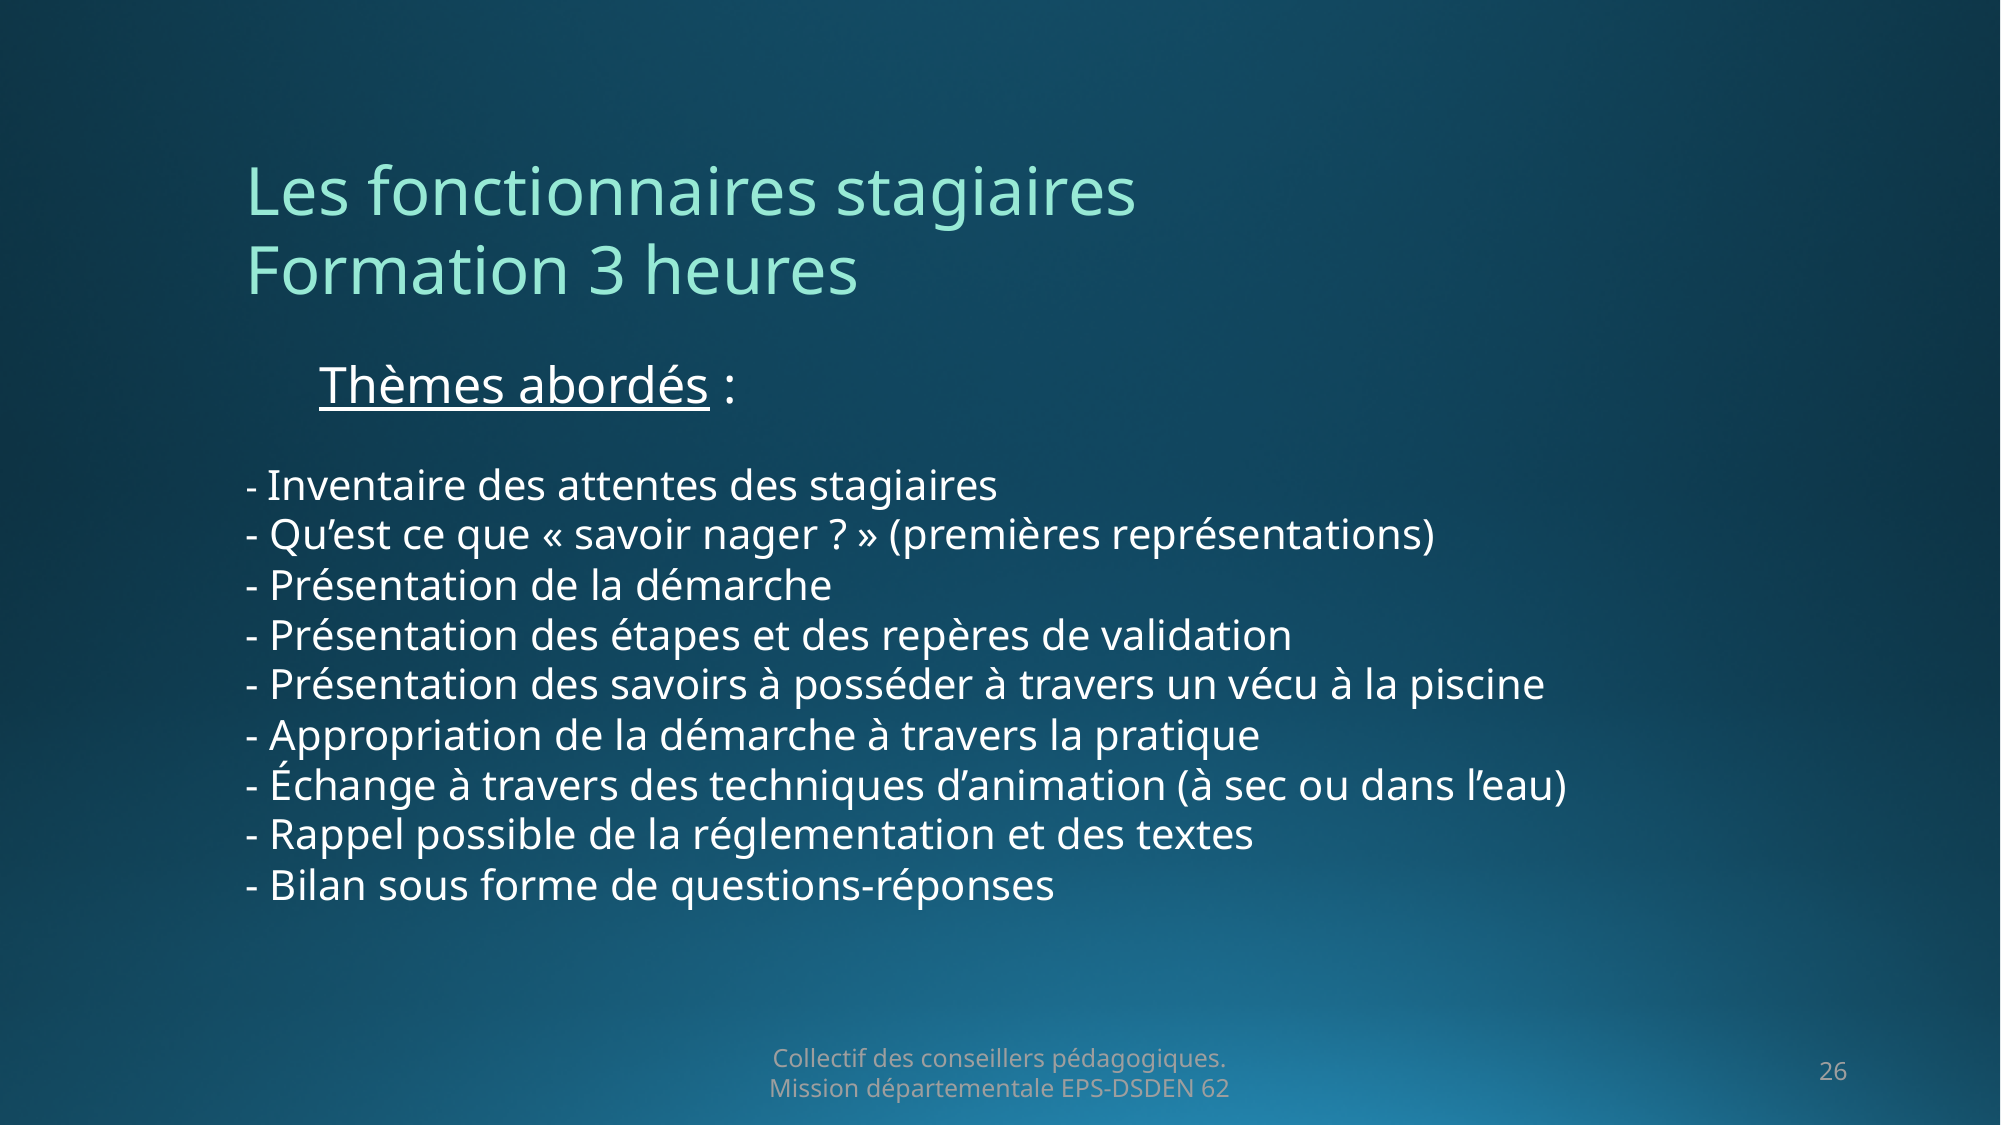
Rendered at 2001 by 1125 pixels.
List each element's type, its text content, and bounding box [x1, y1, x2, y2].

picture [0, 0, 2001, 1125]
text_box <numéro> [1412, 1042, 1863, 1103]
text_box Collectif des conseillers pédagogiques. Mission départementale EPS-DSDEN 62 [662, 1042, 1338, 1103]
text_box Les fonctionnaires stagiaires Formation 3 heures Thèmes abordés : - Inventaire des attentes des stagiaires - Qu’est ce que « savoir nager ? » (premières représentations) - Présentation de la démarche - Présentation des étapes et des repères de validation - Présentation des savoirs à posséder à travers un vécu à la piscine - Appropriation de la démarche à travers la pratique - Échange à travers des techniques d’animation (à sec ou dans l’eau) - Rappel possible de la réglementation et des textes - Bilan sous forme de questions-réponses [230, 140, 1427, 976]
